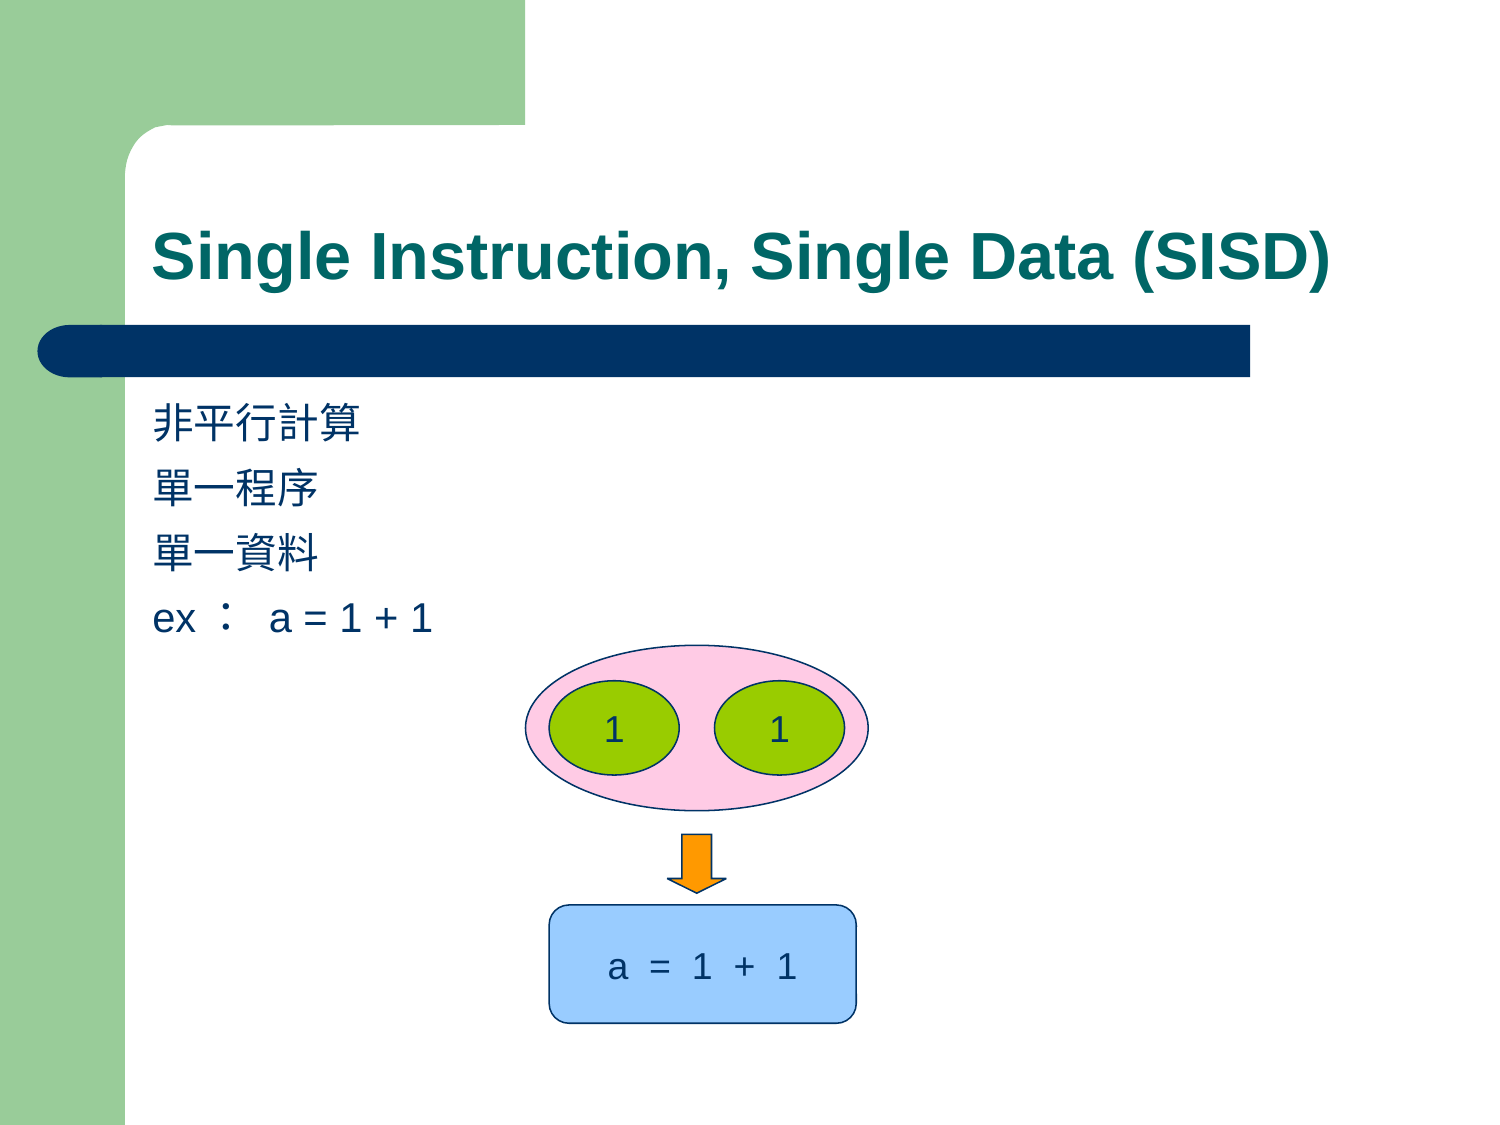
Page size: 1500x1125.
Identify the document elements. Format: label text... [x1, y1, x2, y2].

title Single Instruction, Single Data (SISD) [136, 136, 1414, 301]
list 非平行計算 單一程序 單一資料 ex： a = 1 + 1 [137, 387, 1400, 622]
text_box [525, 645, 869, 811]
text_box 1 [549, 680, 680, 776]
text_box a = 1 + 1 [549, 904, 857, 1024]
text_box [667, 834, 727, 894]
text_box 1 [714, 680, 845, 776]
